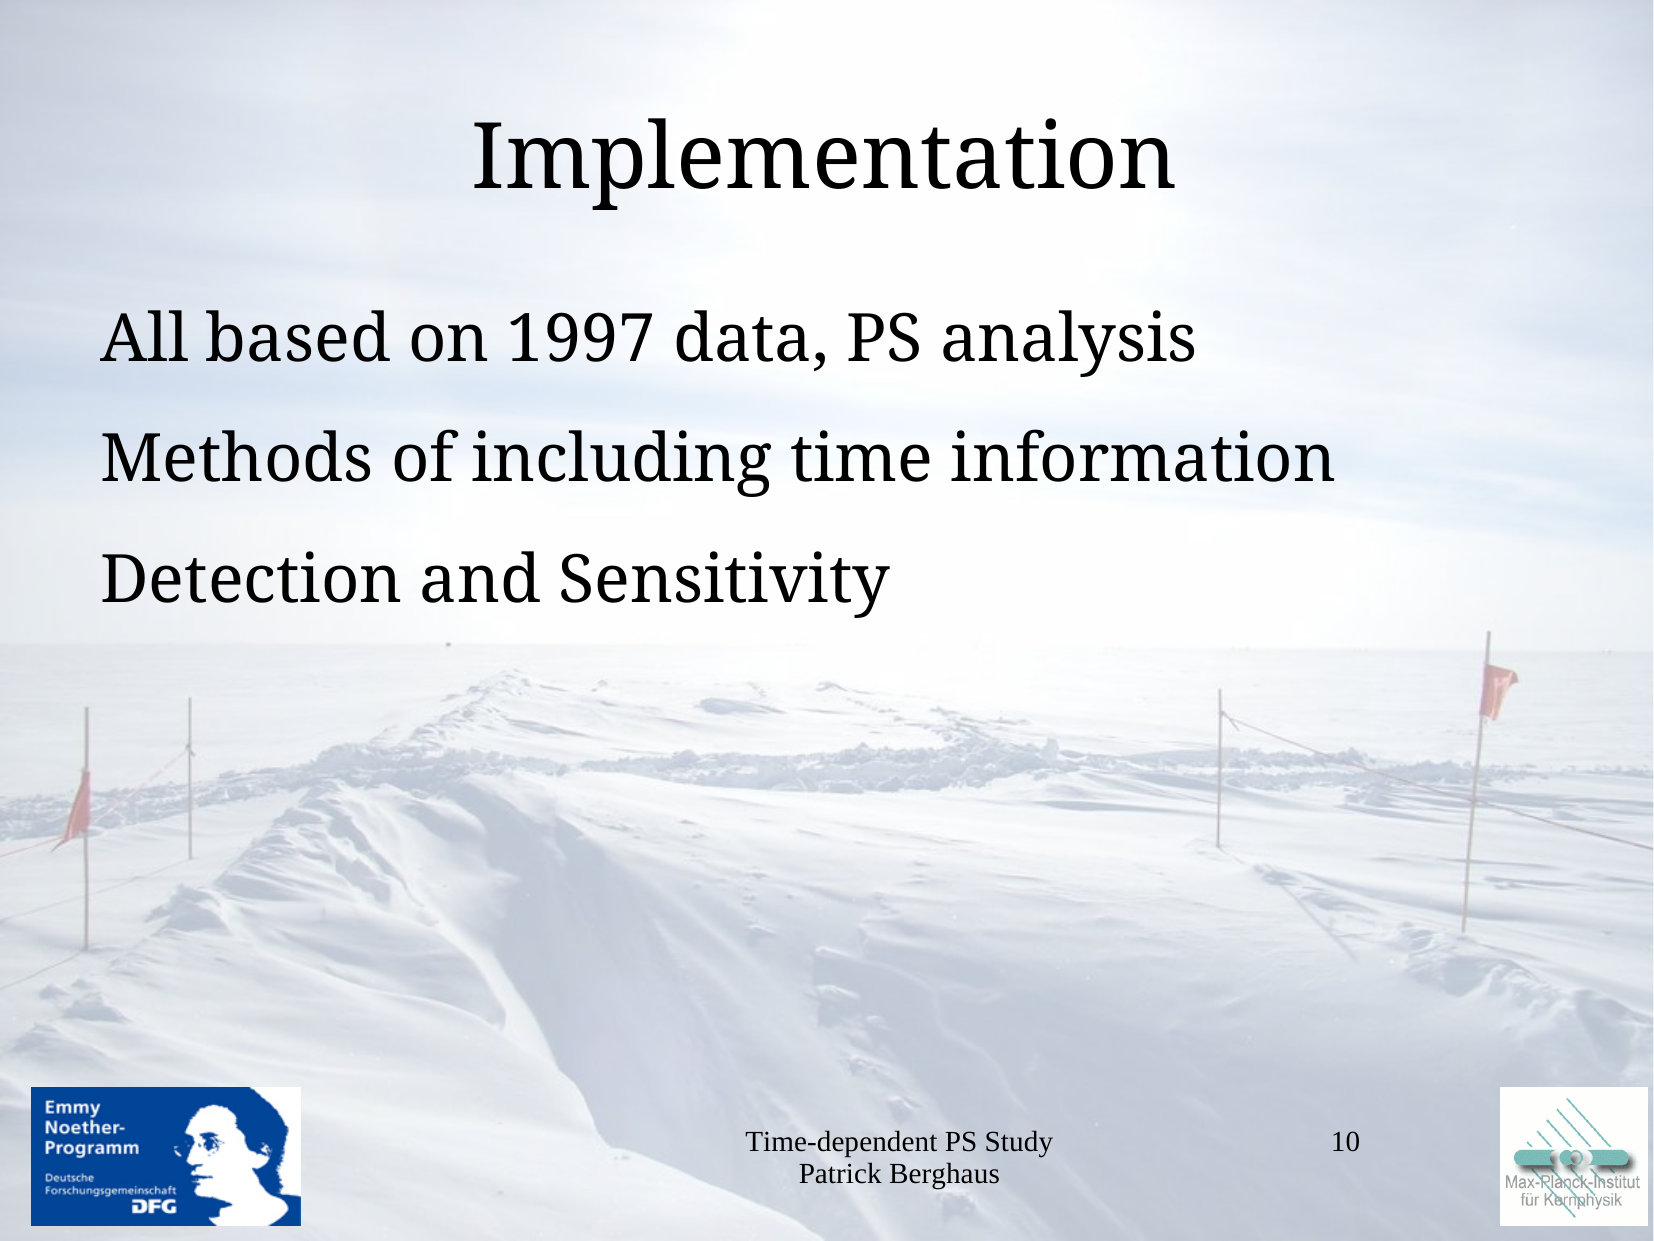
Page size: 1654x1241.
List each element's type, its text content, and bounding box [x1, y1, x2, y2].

picture [31, 1087, 301, 1226]
title Implementation [75, 49, 1576, 257]
picture [1500, 1087, 1648, 1226]
list All based on 1997 data, PS analysis Methods of including time information Detection and Sensitivity [82, 290, 1571, 1109]
